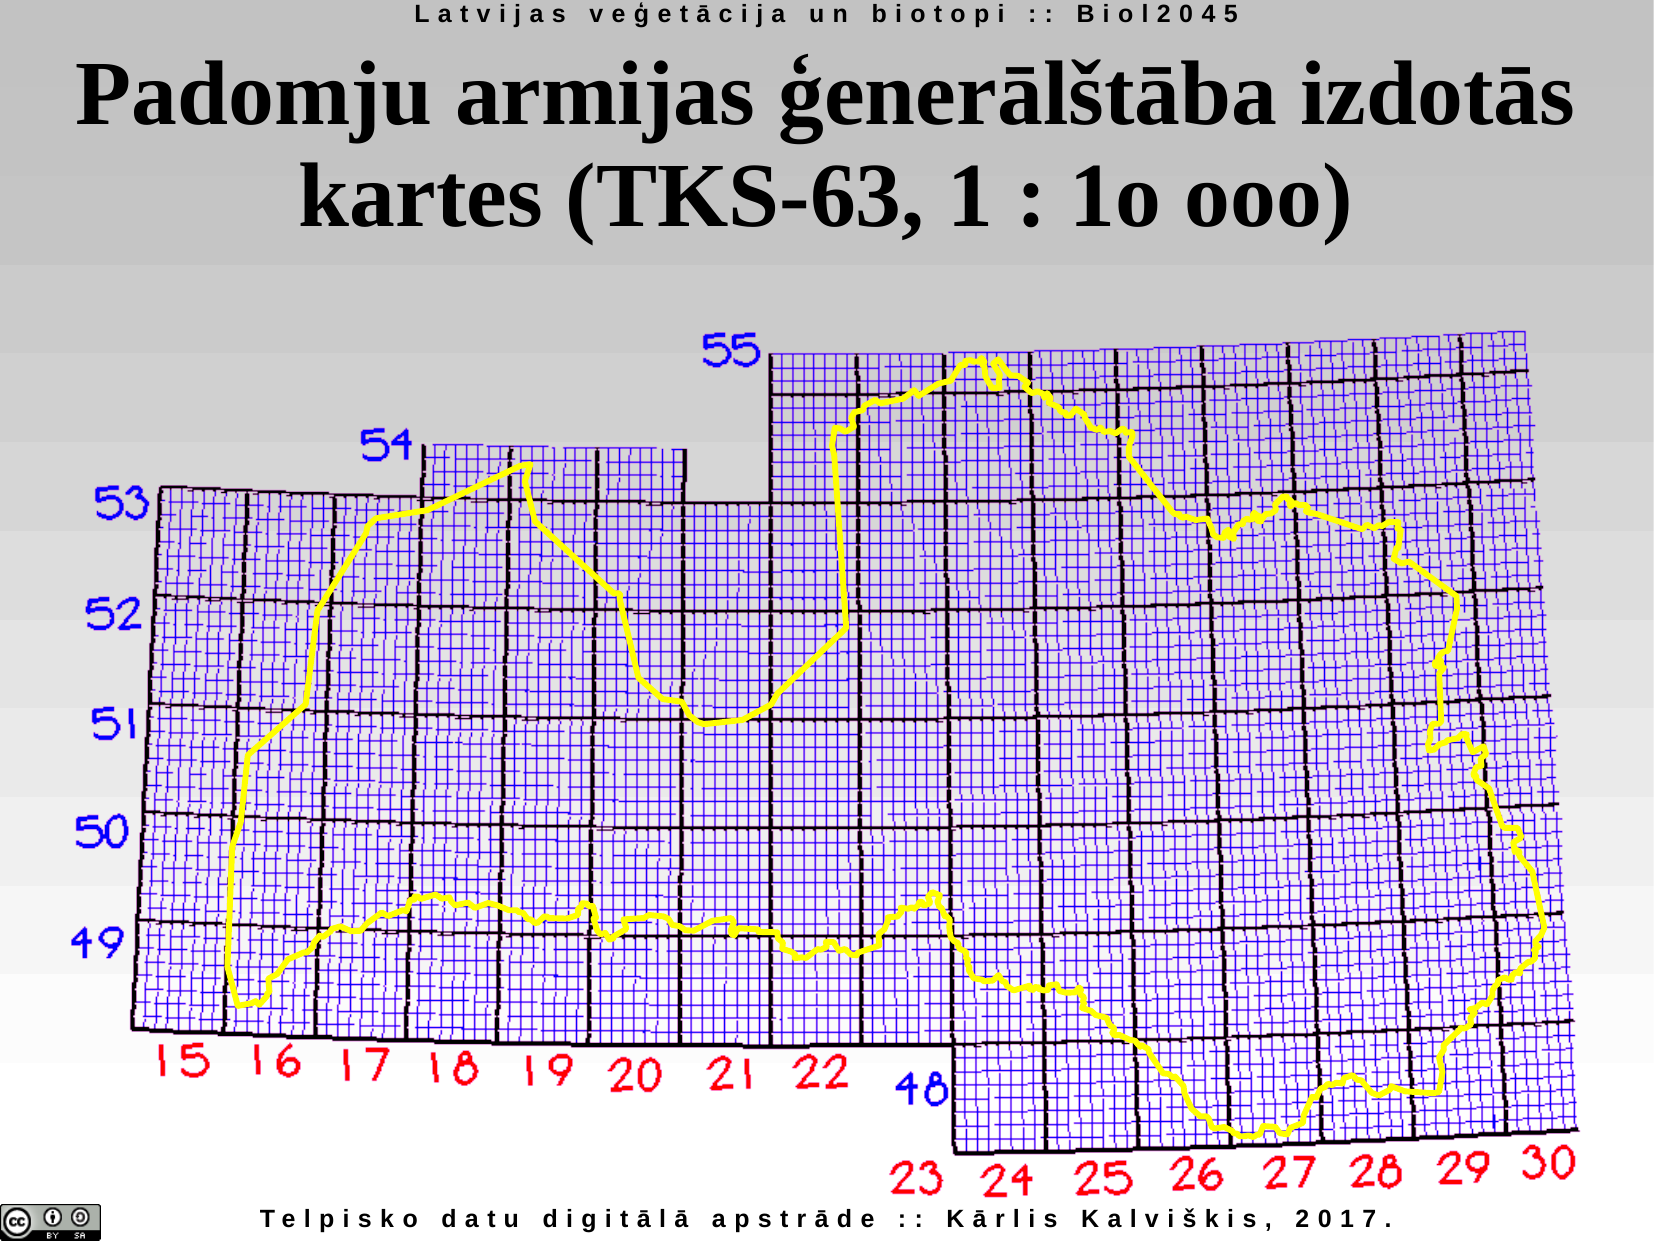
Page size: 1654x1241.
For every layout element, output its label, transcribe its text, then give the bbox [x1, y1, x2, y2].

title Padomju armijas ģenerālštāba izdotās kartes (TKS-63, 1 : 1o ooo) [0, 1, 1654, 287]
picture [0, 287, 1654, 1241]
